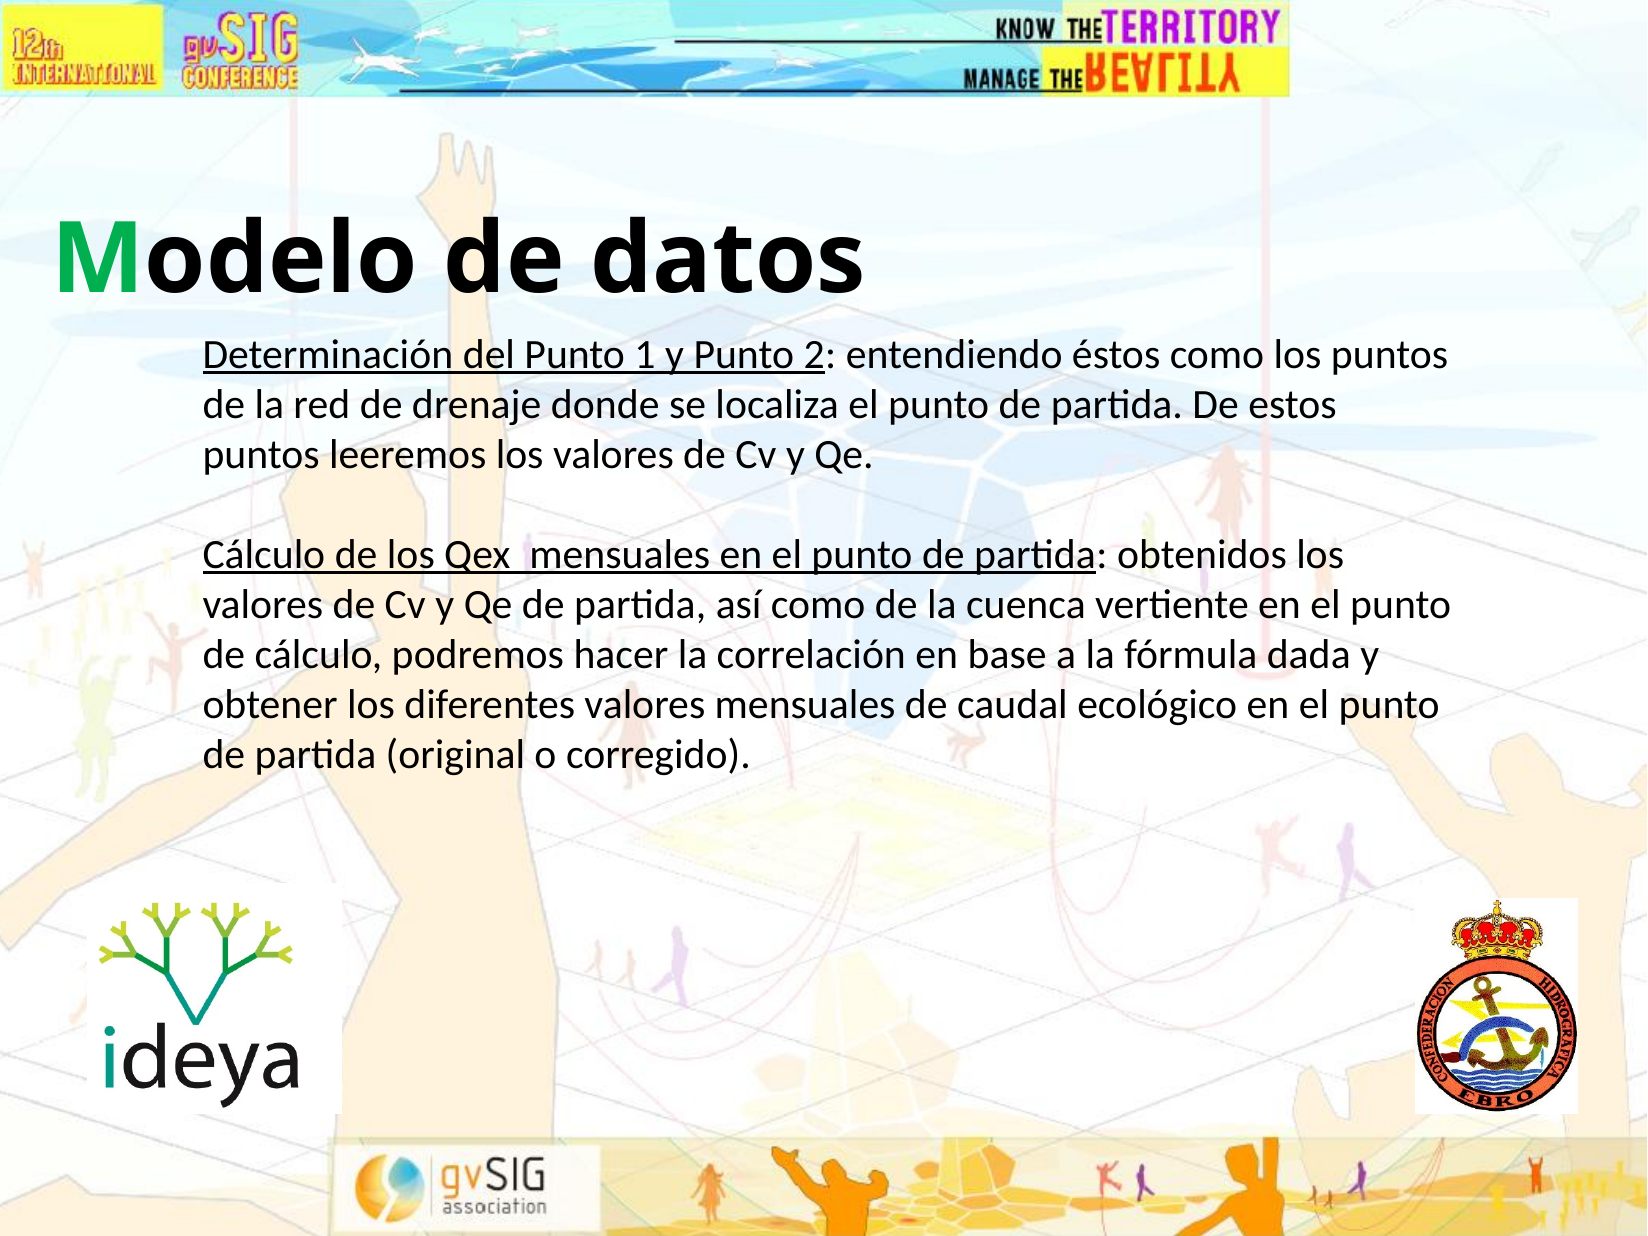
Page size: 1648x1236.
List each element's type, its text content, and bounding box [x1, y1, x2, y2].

title Modelo de datos [32, 155, 886, 320]
picture [0, 0, 1648, 1236]
text_box Determinación del Punto 1 y Punto 2: entendiendo éstos como los puntos de la red de drenaje donde se localiza el punto de partida. De estos puntos leeremos los valores de Cv y Qe. Cálculo de los Qex mensuales en el punto de partida: obtenidos los valores de Cv y Qe de partida, así como de la cuenca vertiente en el punto de cálculo, podremos hacer la correlación en base a la fórmula dada y obtener los diferentes valores mensuales de caudal ecológico en el punto de partida (original o corregido). [187, 319, 1468, 885]
